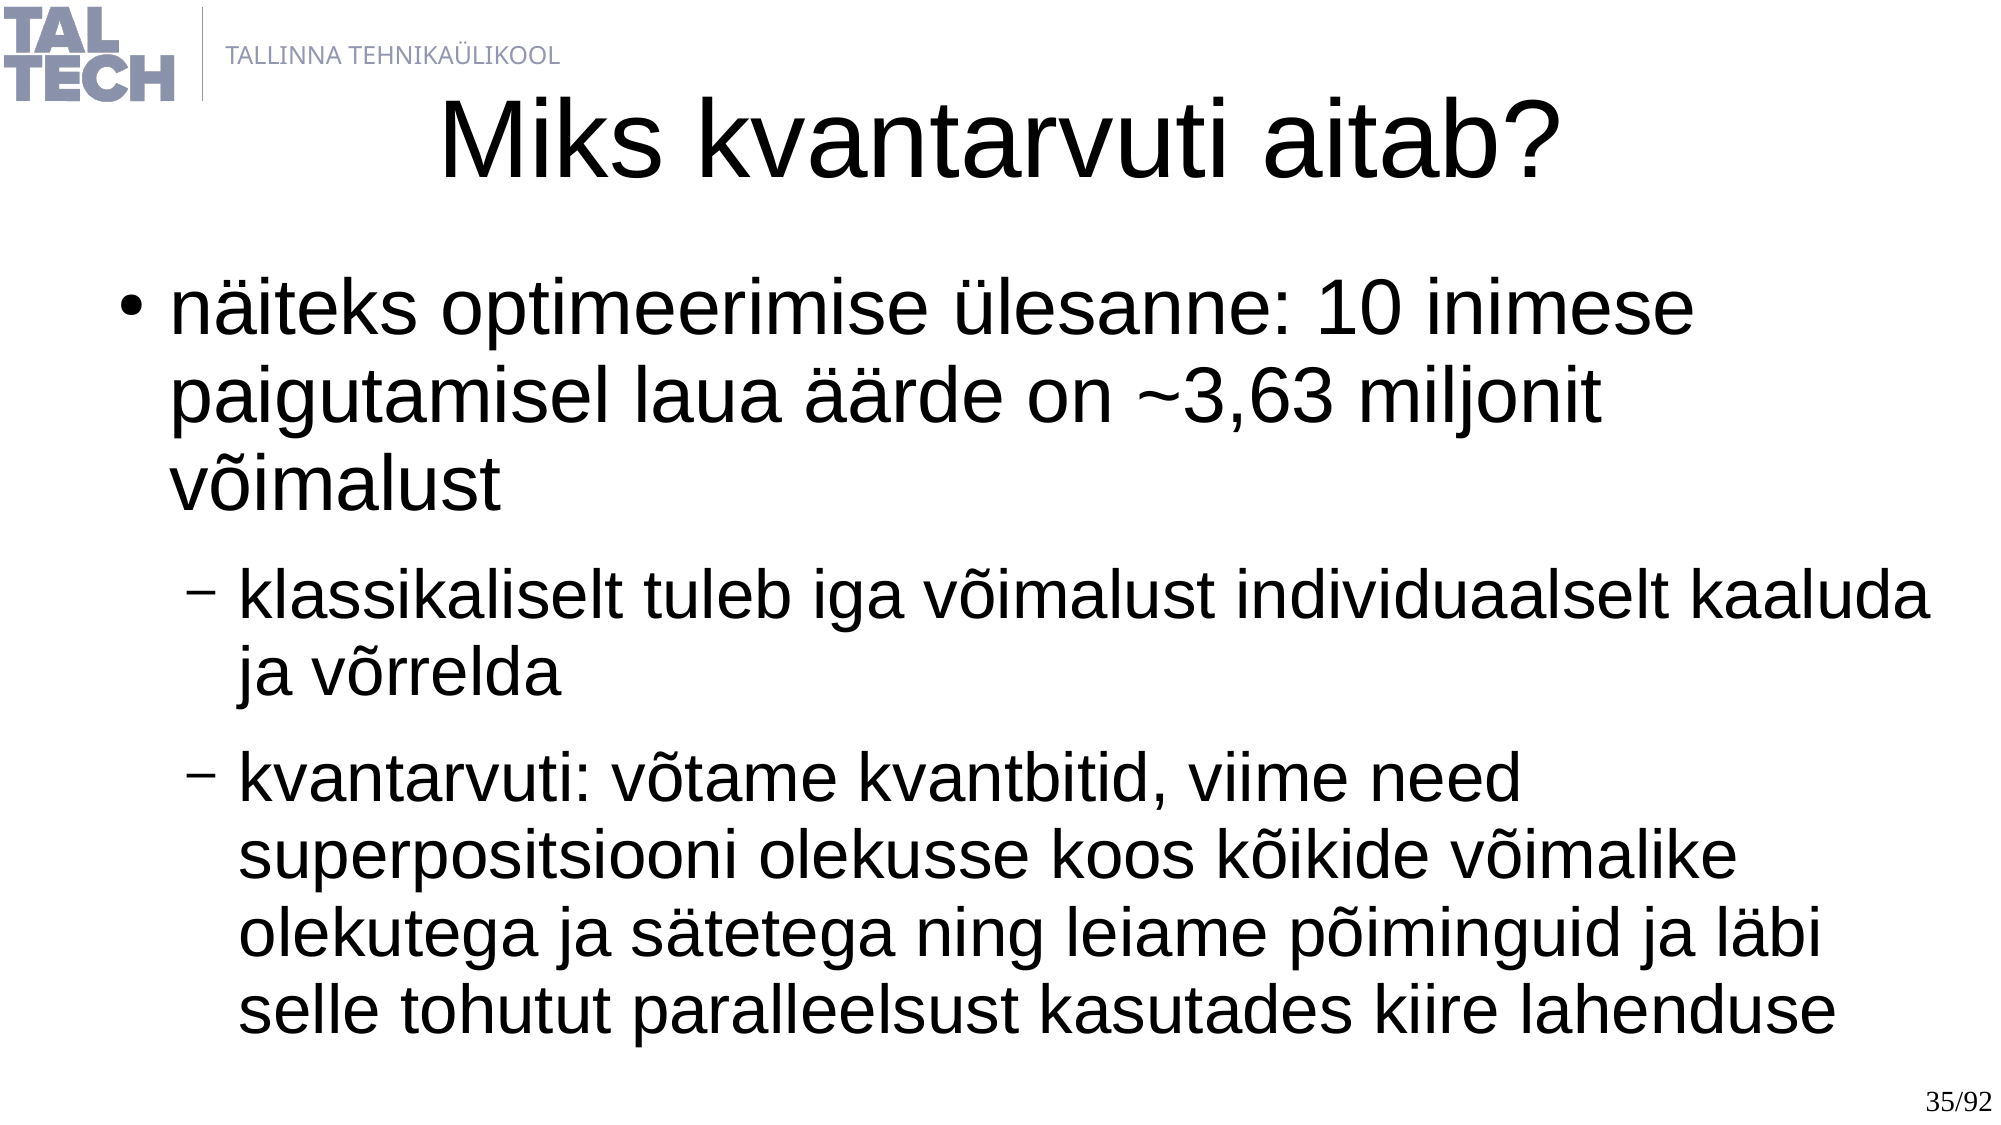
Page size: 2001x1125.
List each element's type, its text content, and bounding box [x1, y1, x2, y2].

picture [0, 0, 178, 107]
title Miks kvantarvuti aitab? [99, 44, 1901, 233]
list näiteks optimeerimise ülesanne: 10 inimese paigutamisel laua äärde on ~3,63 miljonit võimalust klassikaliselt tuleb iga võimalust individuaalselt kaaluda ja võrrelda kvantarvuti: võtame kvantbitid, viime need superpositsiooni olekusse koos kõikide võimalike olekutega ja sätetega ning leiame põiminguid ja läbi selle tohutut paralleelsust kasutades kiire lahenduse [99, 263, 1949, 1052]
